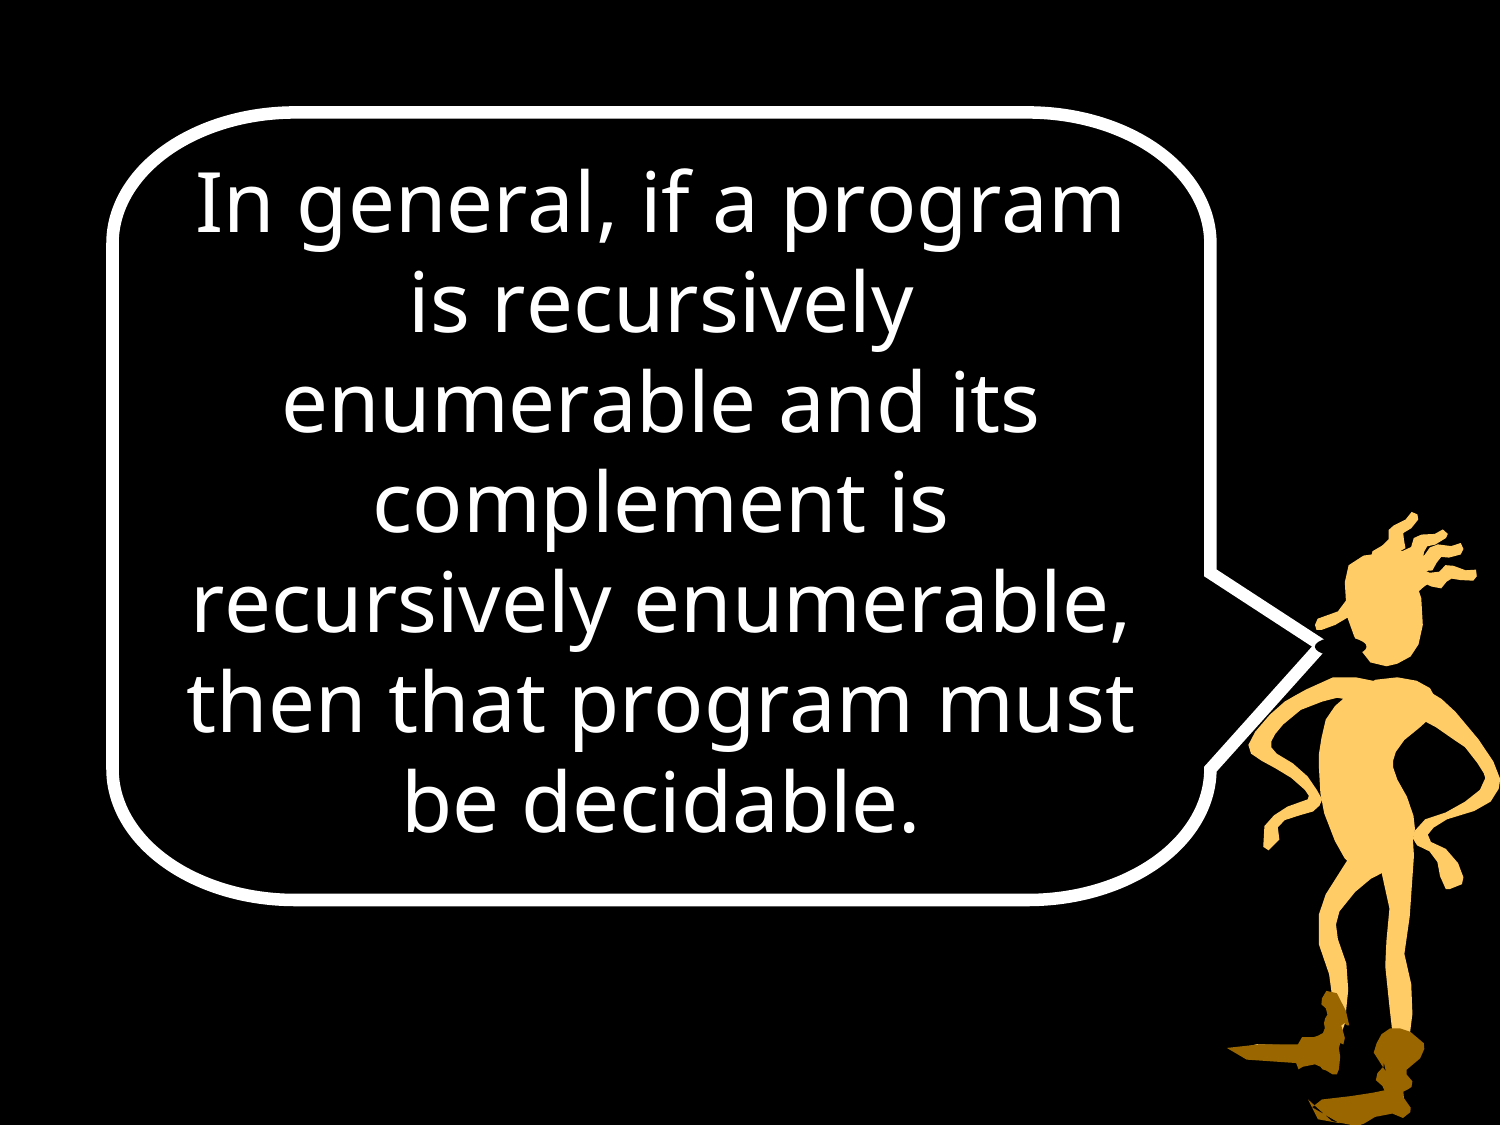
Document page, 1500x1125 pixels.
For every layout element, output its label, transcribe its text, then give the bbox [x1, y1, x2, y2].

text_box [1226, 677, 1500, 1125]
text_box In general, if a program is recursively enumerable and its complement is recursively enumerable, then that program must be decidable. [112, 112, 1317, 901]
text_box [1314, 511, 1477, 667]
